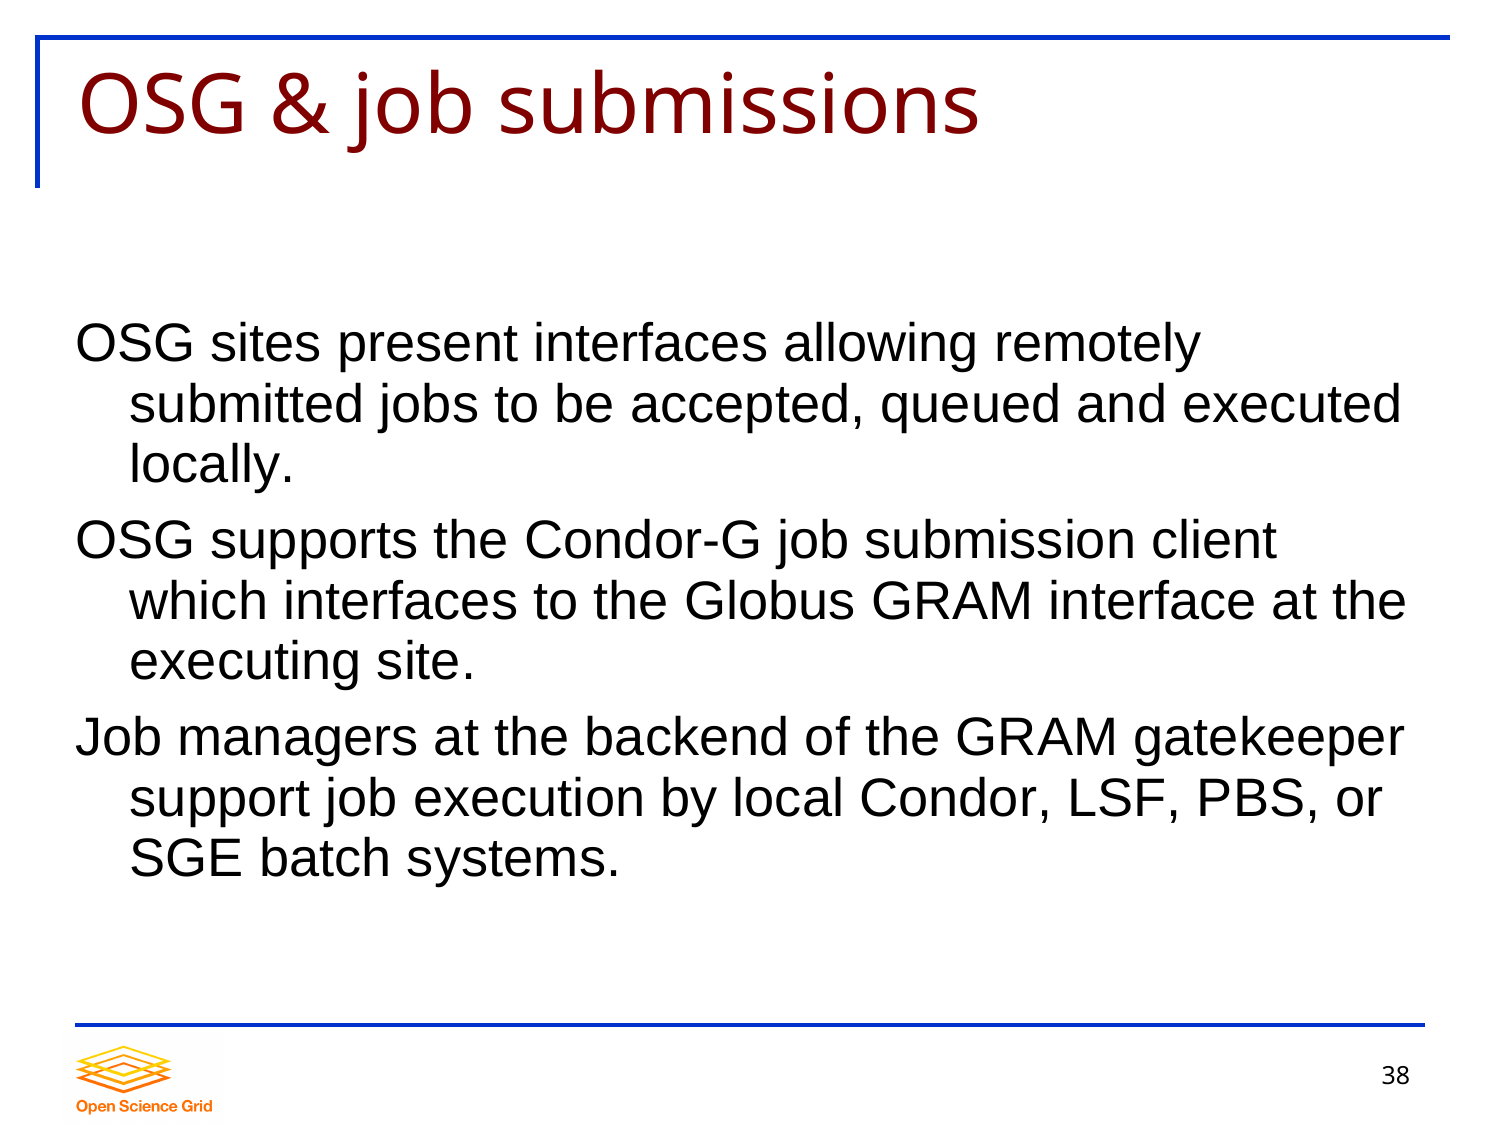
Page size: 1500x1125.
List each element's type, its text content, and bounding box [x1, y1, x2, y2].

picture [62, 1032, 226, 1125]
list OSG sites present interfaces allowing remotely submitted jobs to be accepted, queued and executed locally. OSG supports the Condor-G job submission client which interfaces to the Globus GRAM interface at the executing site. Job managers at the backend of the GRAM gatekeeper support job execution by local Condor, LSF, PBS, or SGE batch systems. [75, 312, 1424, 1006]
title OSG & job submissions [62, 37, 1450, 225]
